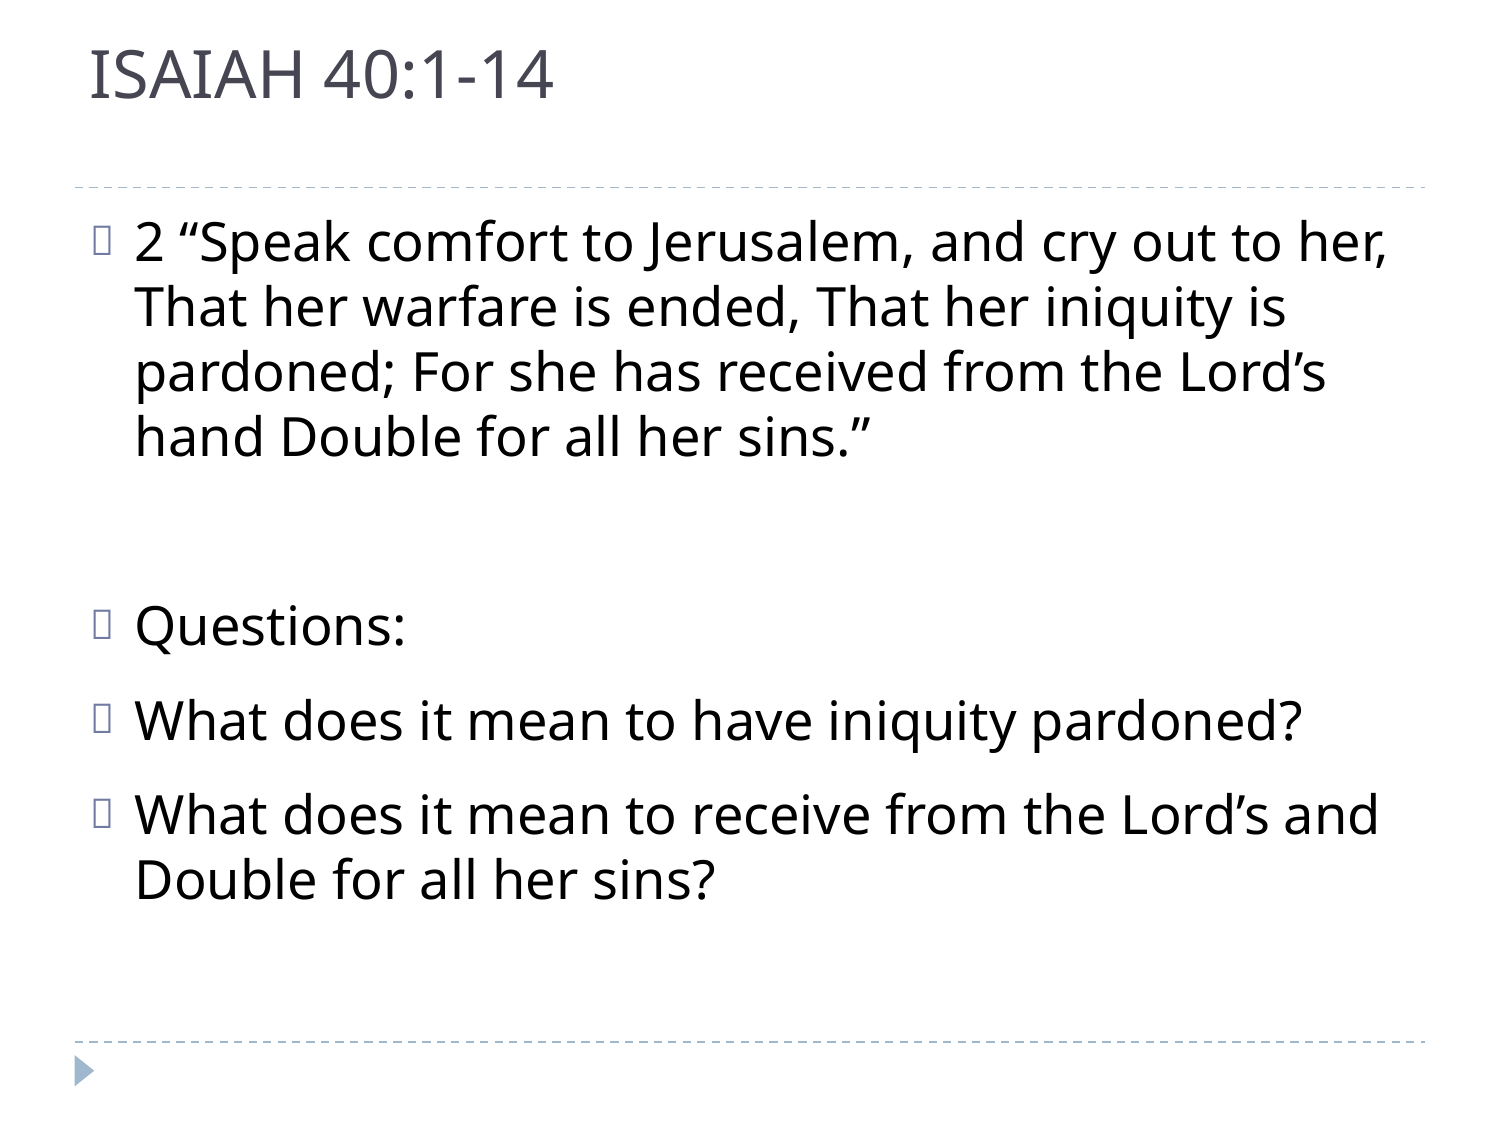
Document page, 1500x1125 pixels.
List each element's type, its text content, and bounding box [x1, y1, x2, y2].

list 2 “Speak comfort to Jerusalem, and cry out to her, That her warfare is ended, That her iniquity is pardoned; For she has received from the Lord’s hand Double for all her sins.” Questions: What does it mean to have iniquity pardoned? What does it mean to receive from the Lord’s and Double for all her sins? [75, 200, 1425, 1010]
title ISAIAH 40:1-14 [75, 24, 1425, 188]
